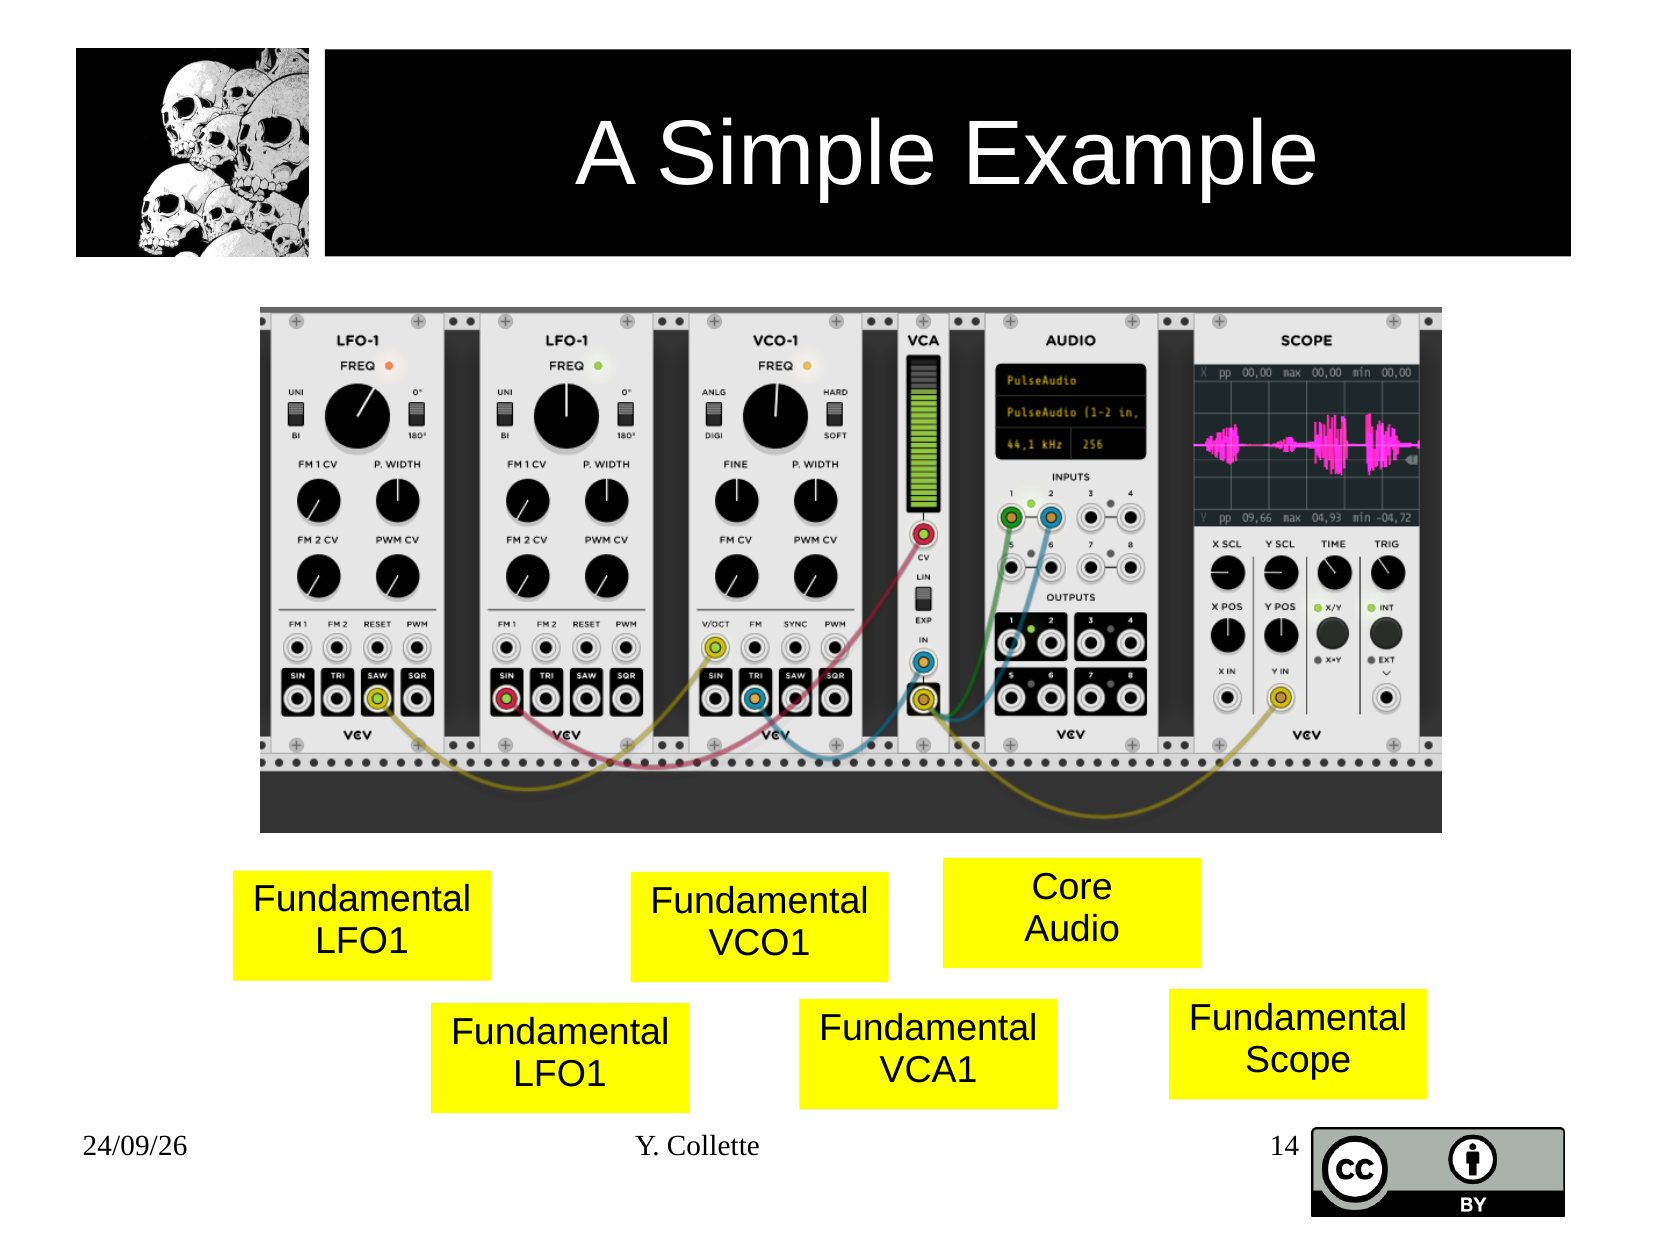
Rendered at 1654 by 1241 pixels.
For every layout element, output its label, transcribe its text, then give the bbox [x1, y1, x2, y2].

text_box Fundamental Scope [1169, 989, 1428, 1100]
title A Simple Example [324, 49, 1571, 257]
picture [76, 48, 309, 257]
text_box Fundamental VCA1 [799, 998, 1058, 1110]
text_box Core Audio [943, 857, 1202, 969]
picture [1311, 1127, 1565, 1217]
text_box Fundamental LFO1 [232, 870, 492, 981]
picture [260, 307, 1442, 833]
text_box Fundamental VCO1 [630, 871, 889, 983]
text_box Fundamental LFO1 [431, 1003, 690, 1114]
